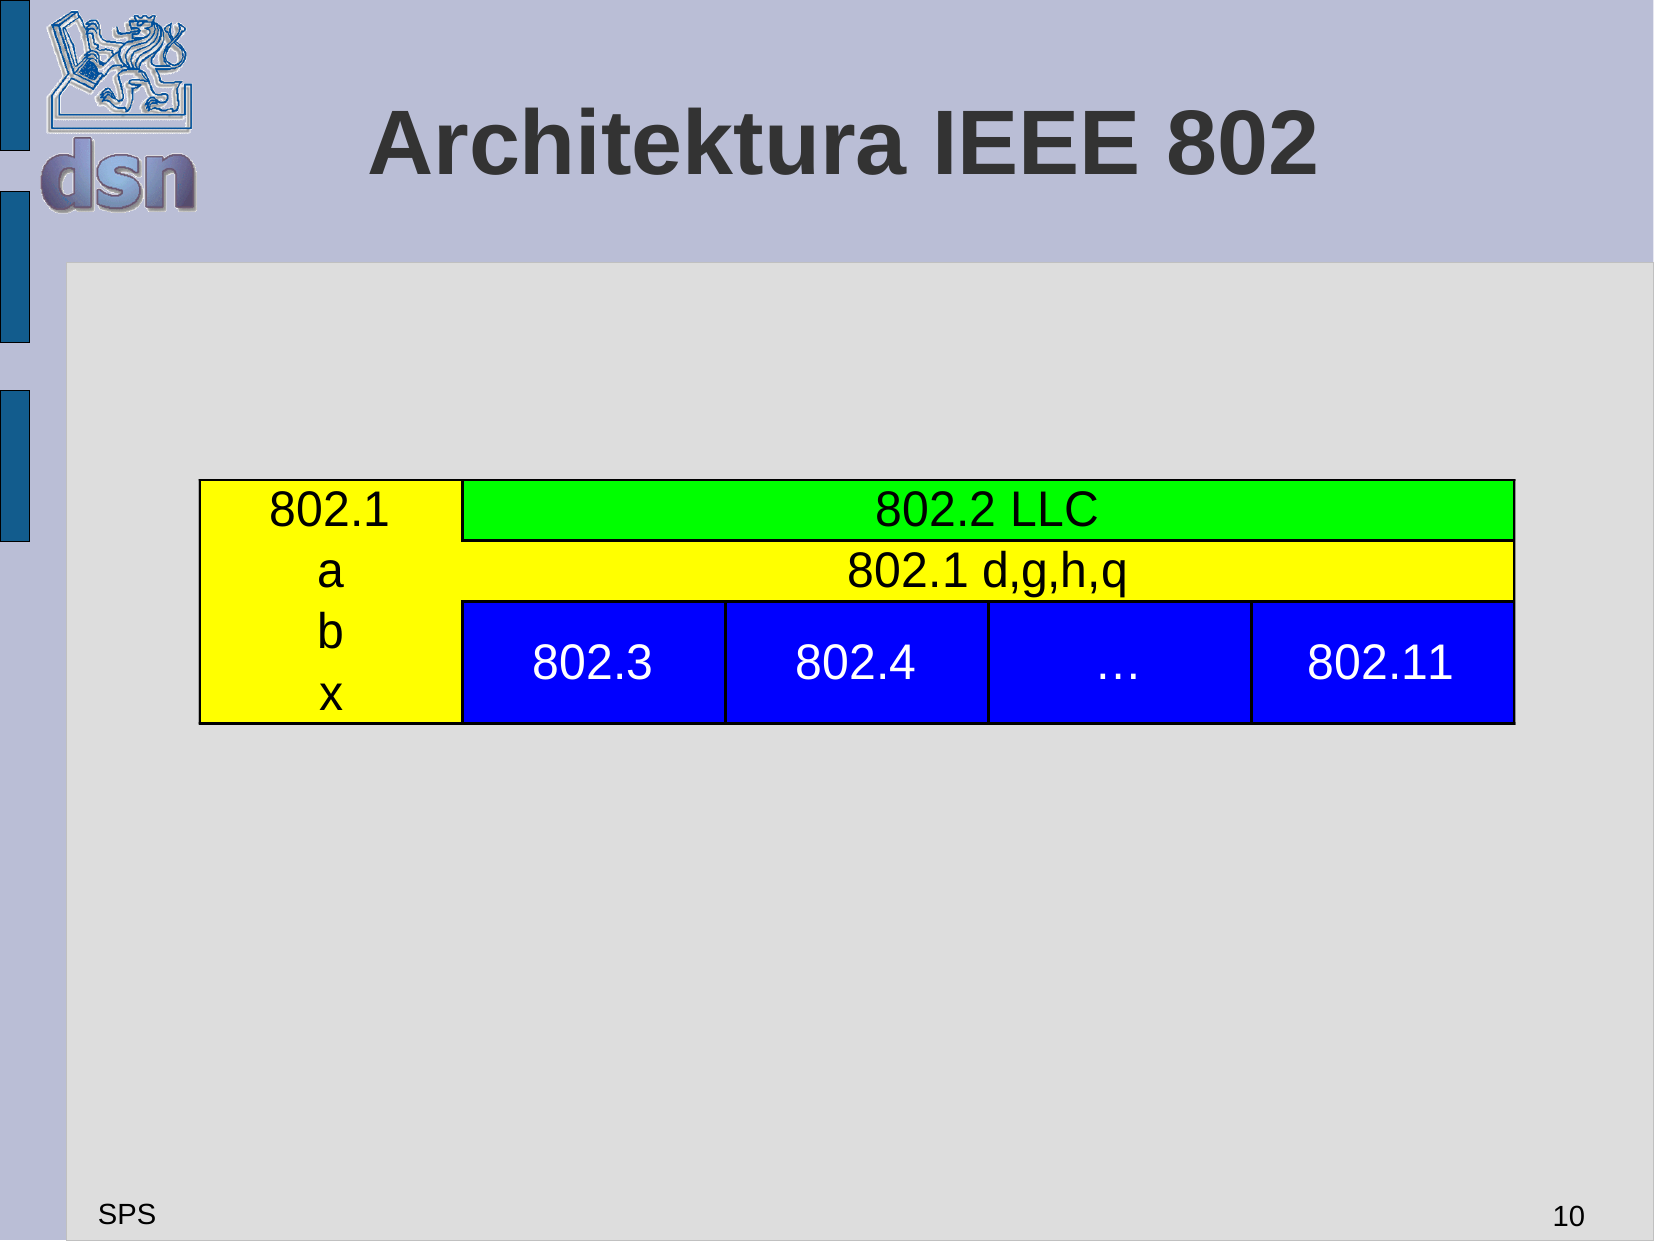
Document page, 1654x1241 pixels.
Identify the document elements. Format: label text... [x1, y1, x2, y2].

title Architektura IEEE 802 [210, 39, 1478, 247]
chart [198, 479, 1516, 726]
picture [10, 10, 223, 230]
